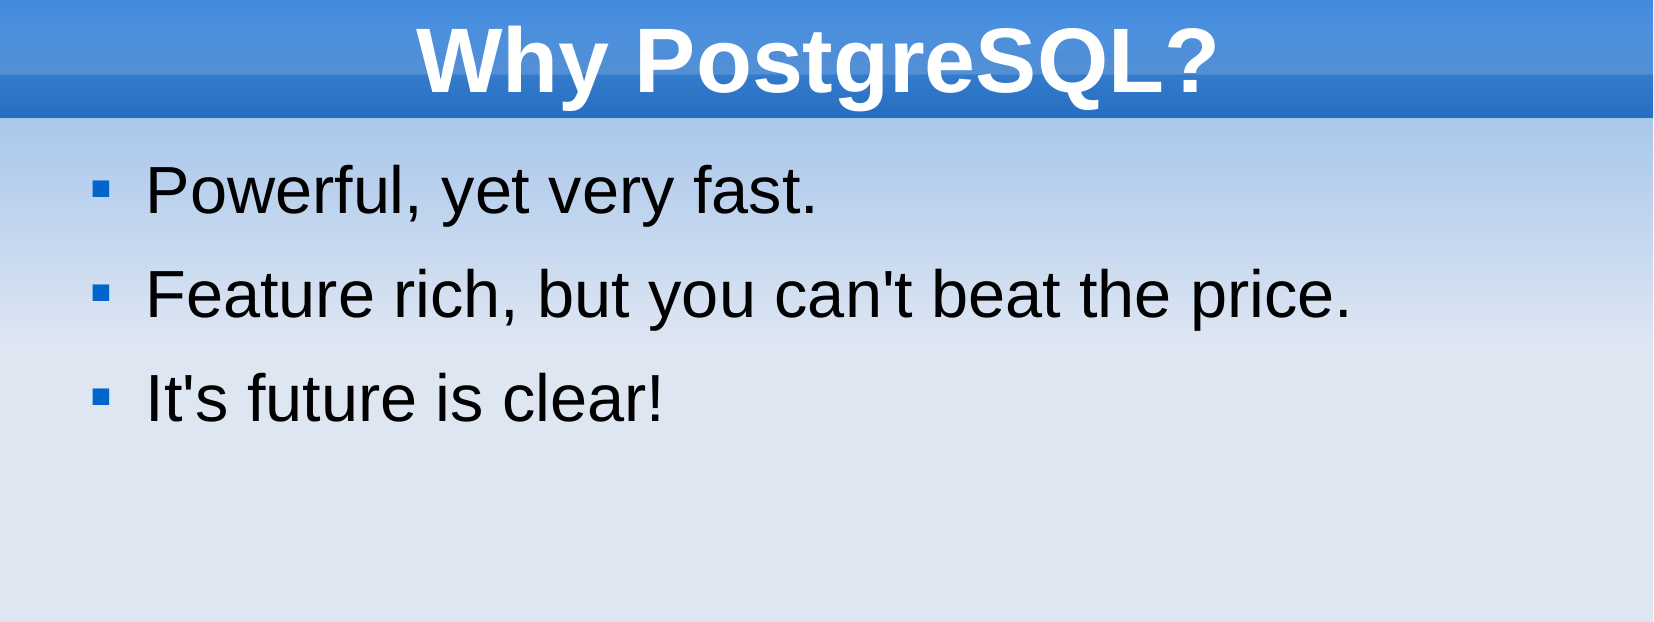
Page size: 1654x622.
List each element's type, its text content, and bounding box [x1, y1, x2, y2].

title Why PostgreSQL? [75, 1, 1563, 120]
list Powerful, yet very fast. Feature rich, but you can't beat the price. It's future is clear! [75, 152, 1563, 548]
picture [0, 0, 1654, 622]
